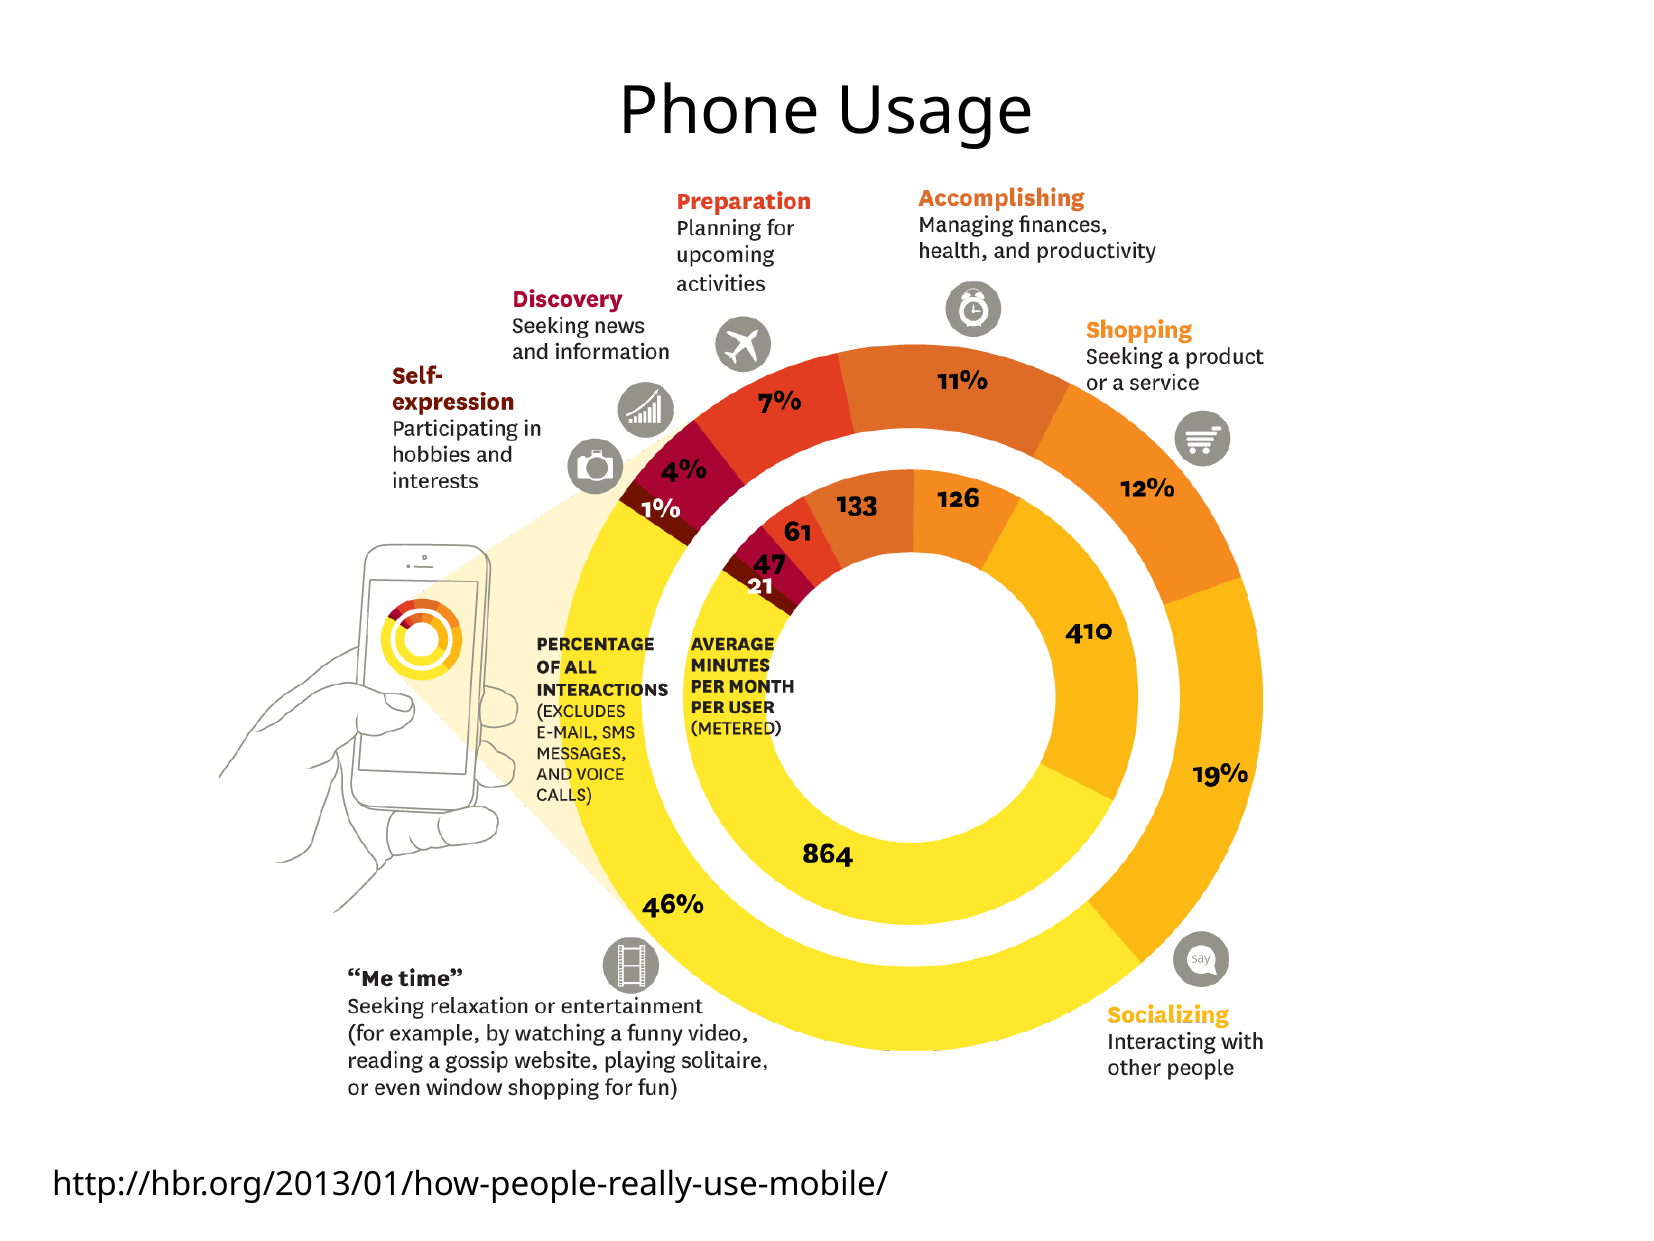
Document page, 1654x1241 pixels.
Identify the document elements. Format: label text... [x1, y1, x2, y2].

picture [219, 178, 1266, 1116]
text_box http://hbr.org/2013/01/how-people-really-use-mobile/ [37, 1152, 886, 1205]
subtitle Phone Usage [82, 49, 1571, 166]
